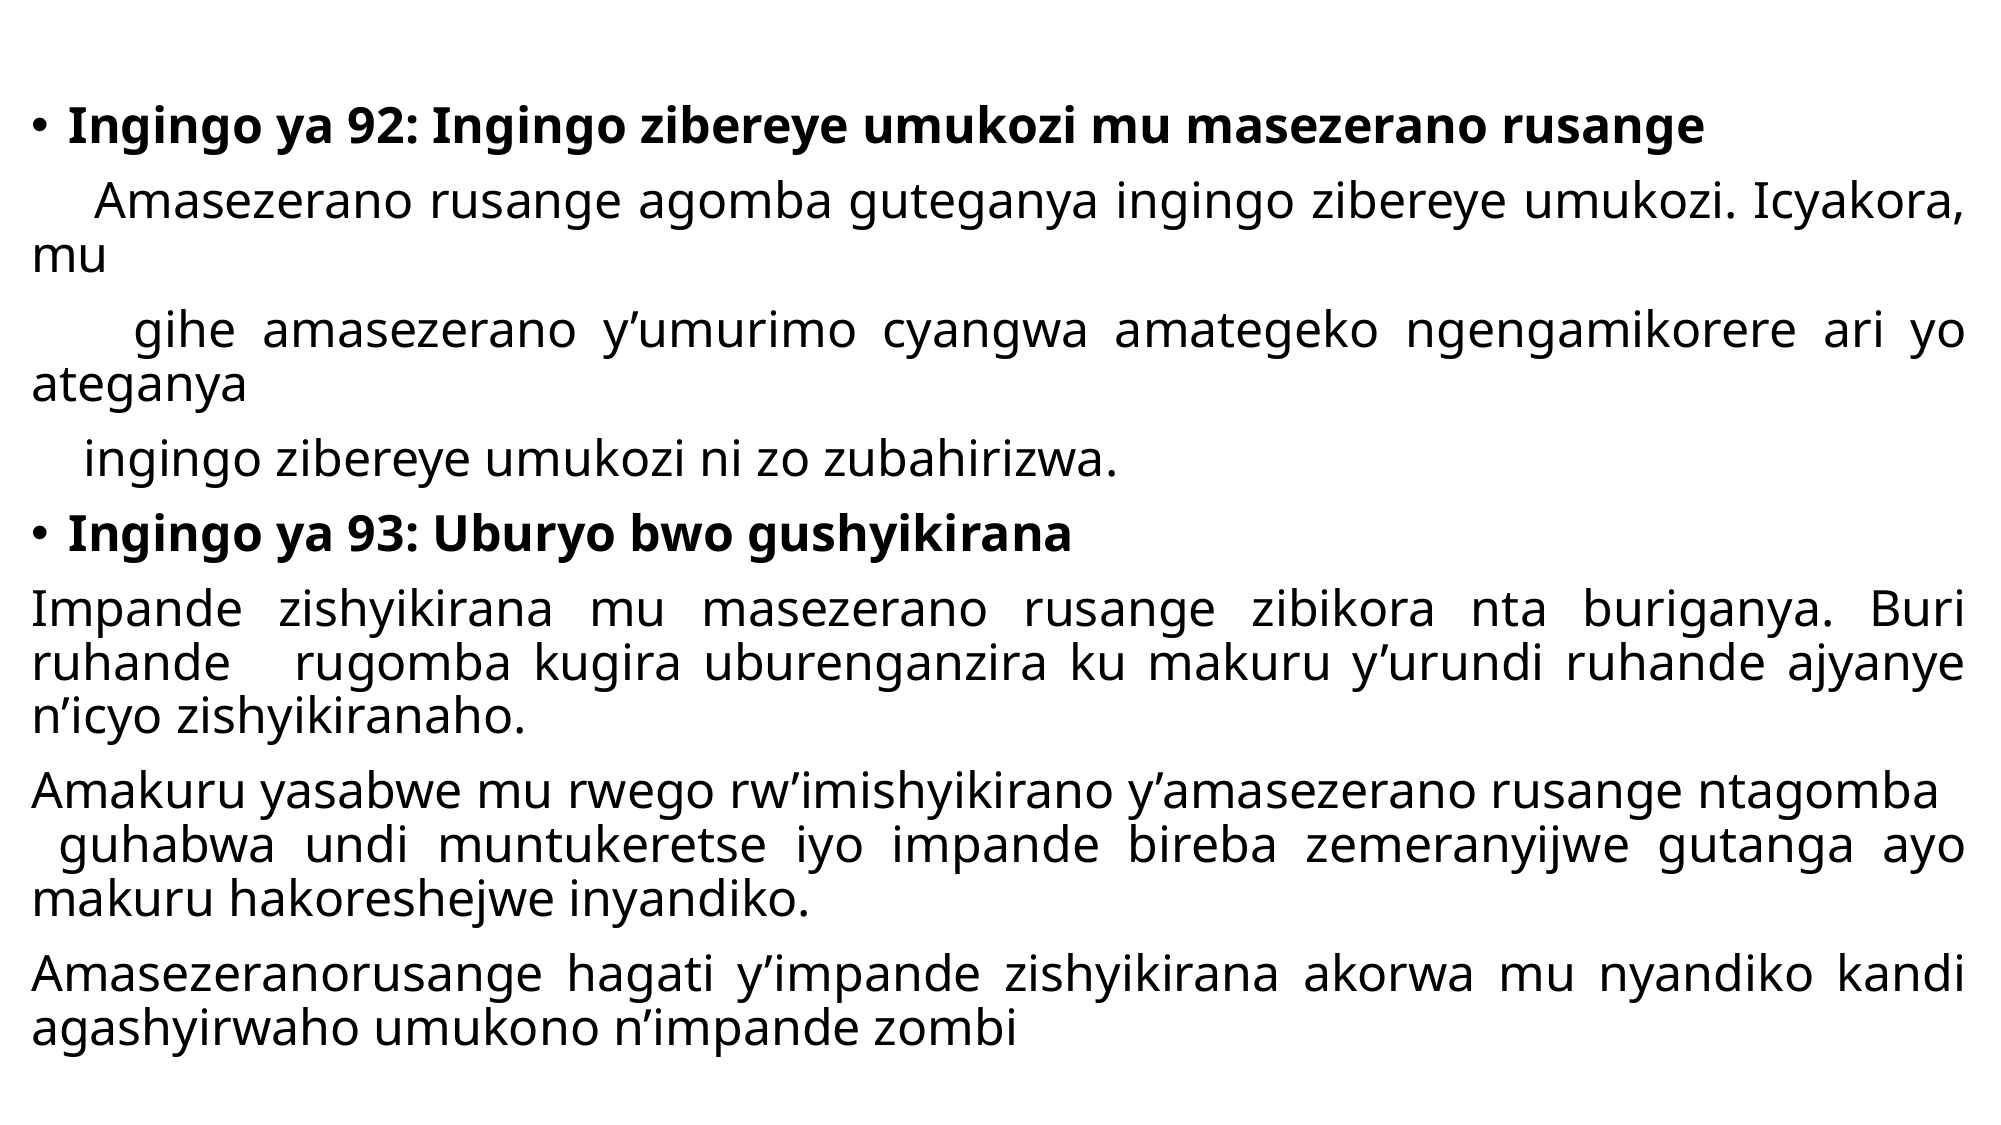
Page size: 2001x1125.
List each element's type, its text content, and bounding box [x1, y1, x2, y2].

list Ingingo ya 92: Ingingo zibereye umukozi mu masezerano rusange Amasezerano rusange agomba guteganya ingingo zibereye umukozi. Icyakora, mu gihe amasezerano y’umurimo cyangwa amategeko ngengamikorere ari yo ateganya ingingo zibereye umukozi ni zo zubahirizwa. Ingingo ya 93: Uburyo bwo gushyikirana Impande zishyikirana mu masezerano rusange zibikora nta buriganya. Buri ruhande rugomba kugira uburenganzira ku makuru y’urundi ruhande ajyanye n’icyo zishyikiranaho. Amakuru yasabwe mu rwego rw’imishyikirano y’amasezerano rusange ntagomba guhabwa undi muntukeretse iyo impande bireba zemeranyijwe gutanga ayo makuru hakoreshejwe inyandiko. Amasezeranorusange hagati y’impande zishyikirana akorwa mu nyandiko kandi agashyirwaho umukono n’impande zombi [16, 22, 1983, 1125]
